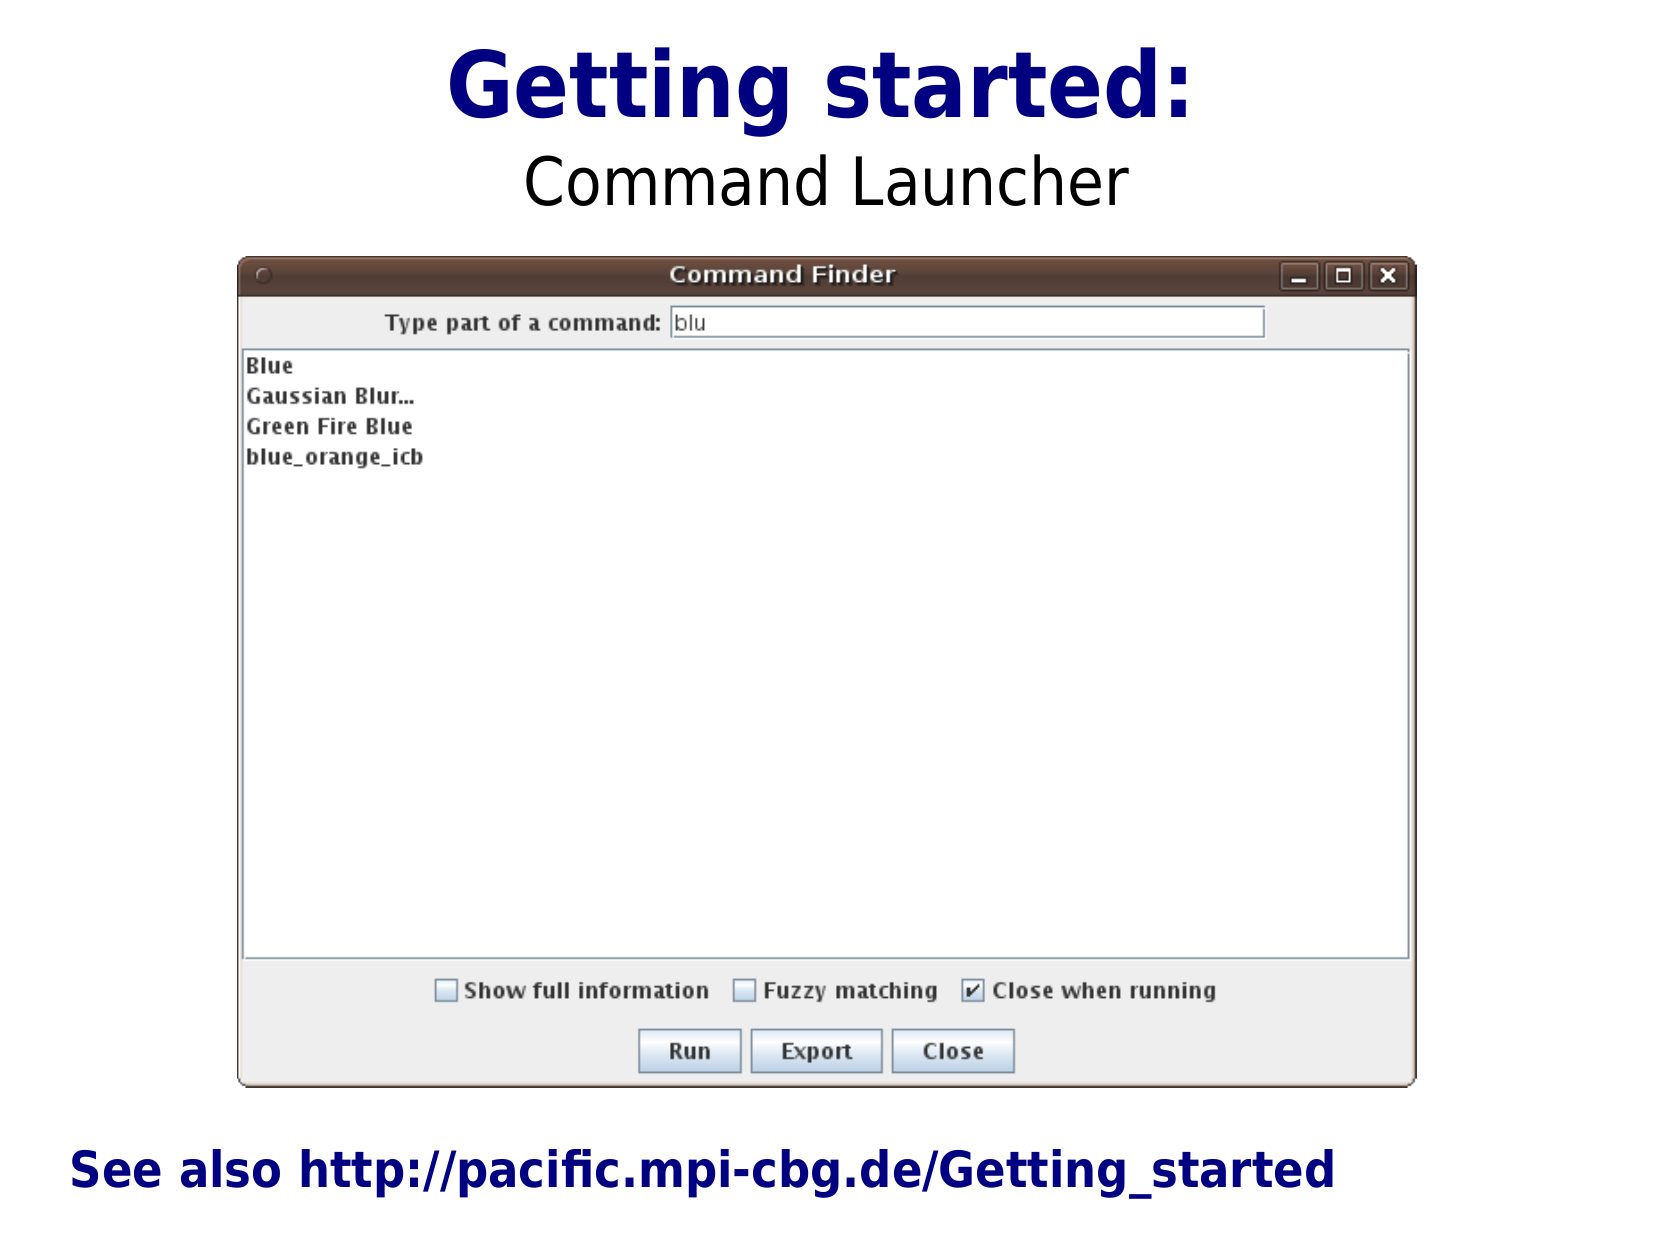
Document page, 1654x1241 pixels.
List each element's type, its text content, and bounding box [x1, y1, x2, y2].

picture [237, 256, 1417, 1088]
title Getting started: [82, 31, 1571, 141]
title Command Launcher [82, 141, 1571, 287]
text_box See also http://pacific.mpi-cbg.de/Getting_started [37, 1133, 1602, 1207]
